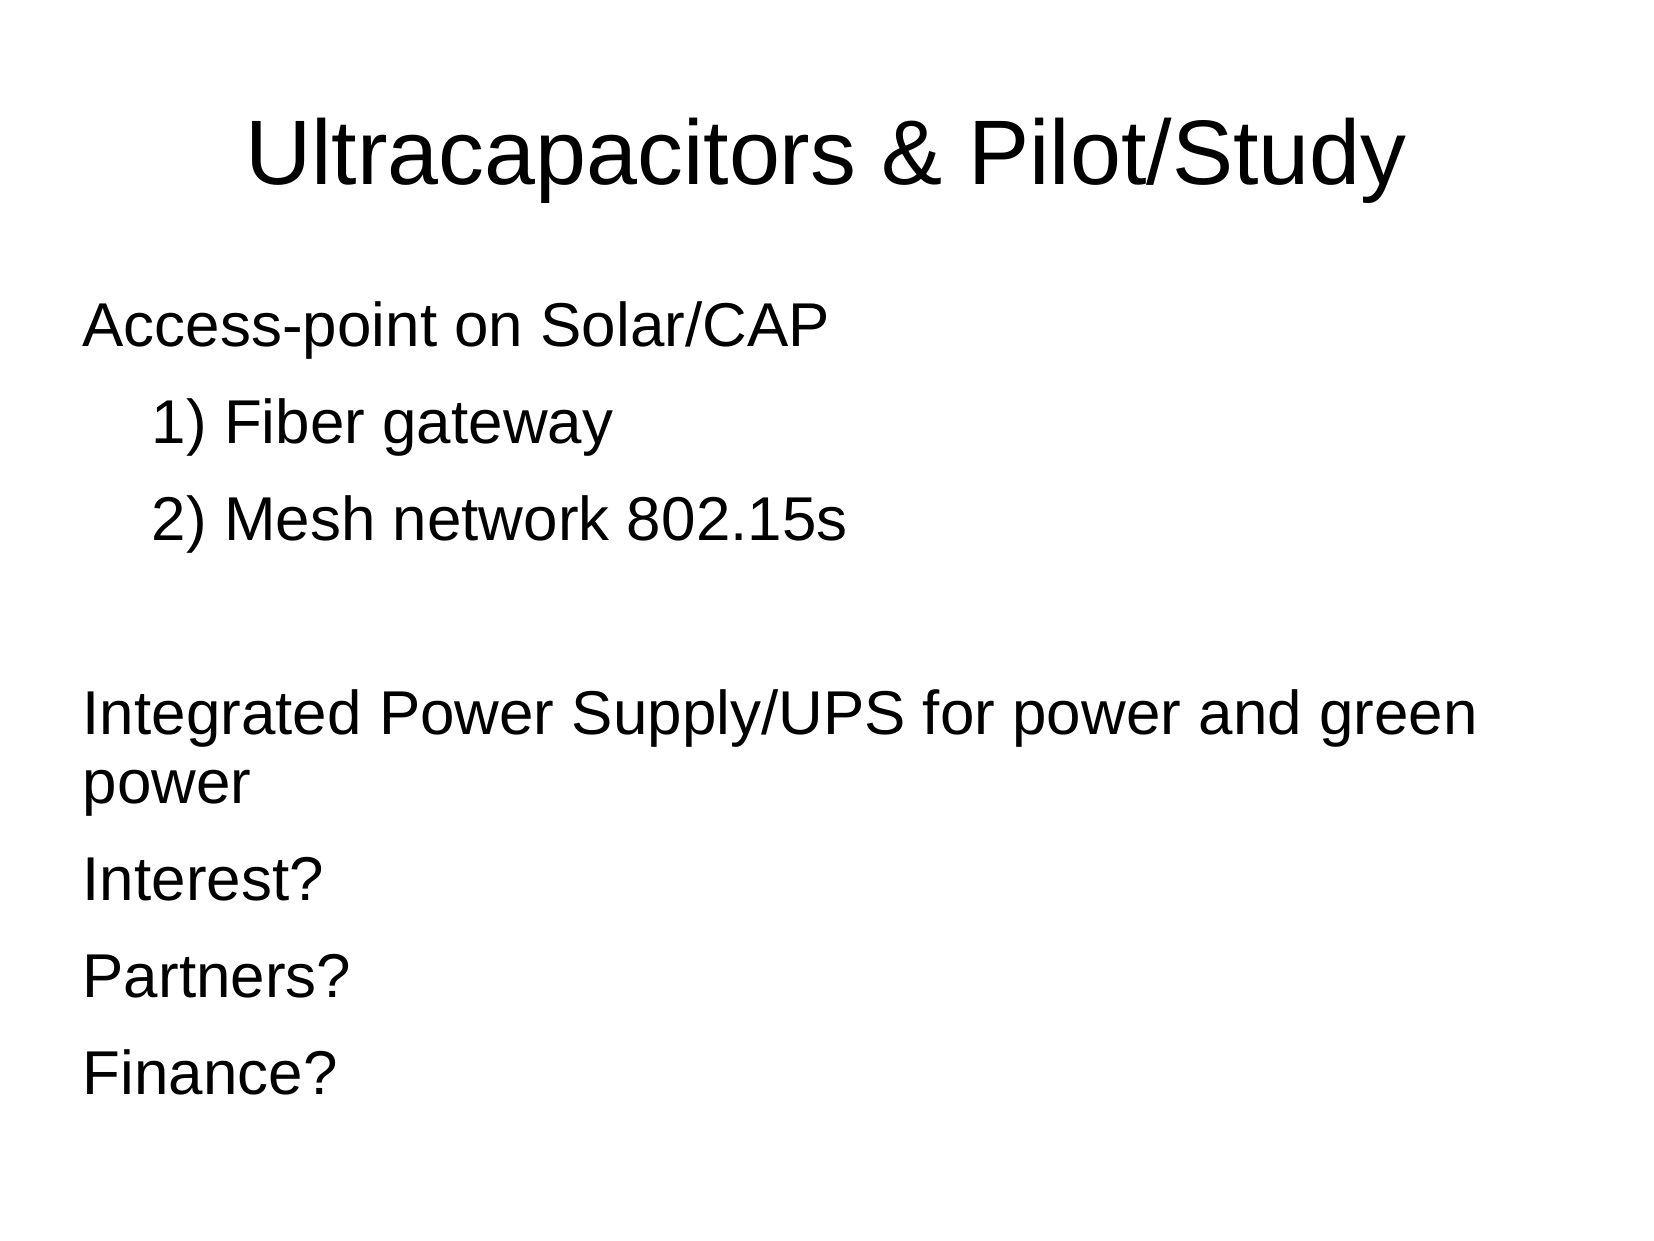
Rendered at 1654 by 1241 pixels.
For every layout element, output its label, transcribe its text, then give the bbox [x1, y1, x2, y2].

title Ultracapacitors & Pilot/Study [82, 49, 1571, 257]
list Access-point on Solar/CAP 1) Fiber gateway 2) Mesh network 802.15s Integrated Power Supply/UPS for power and green power Interest? Partners? Finance? [82, 290, 1571, 1109]
